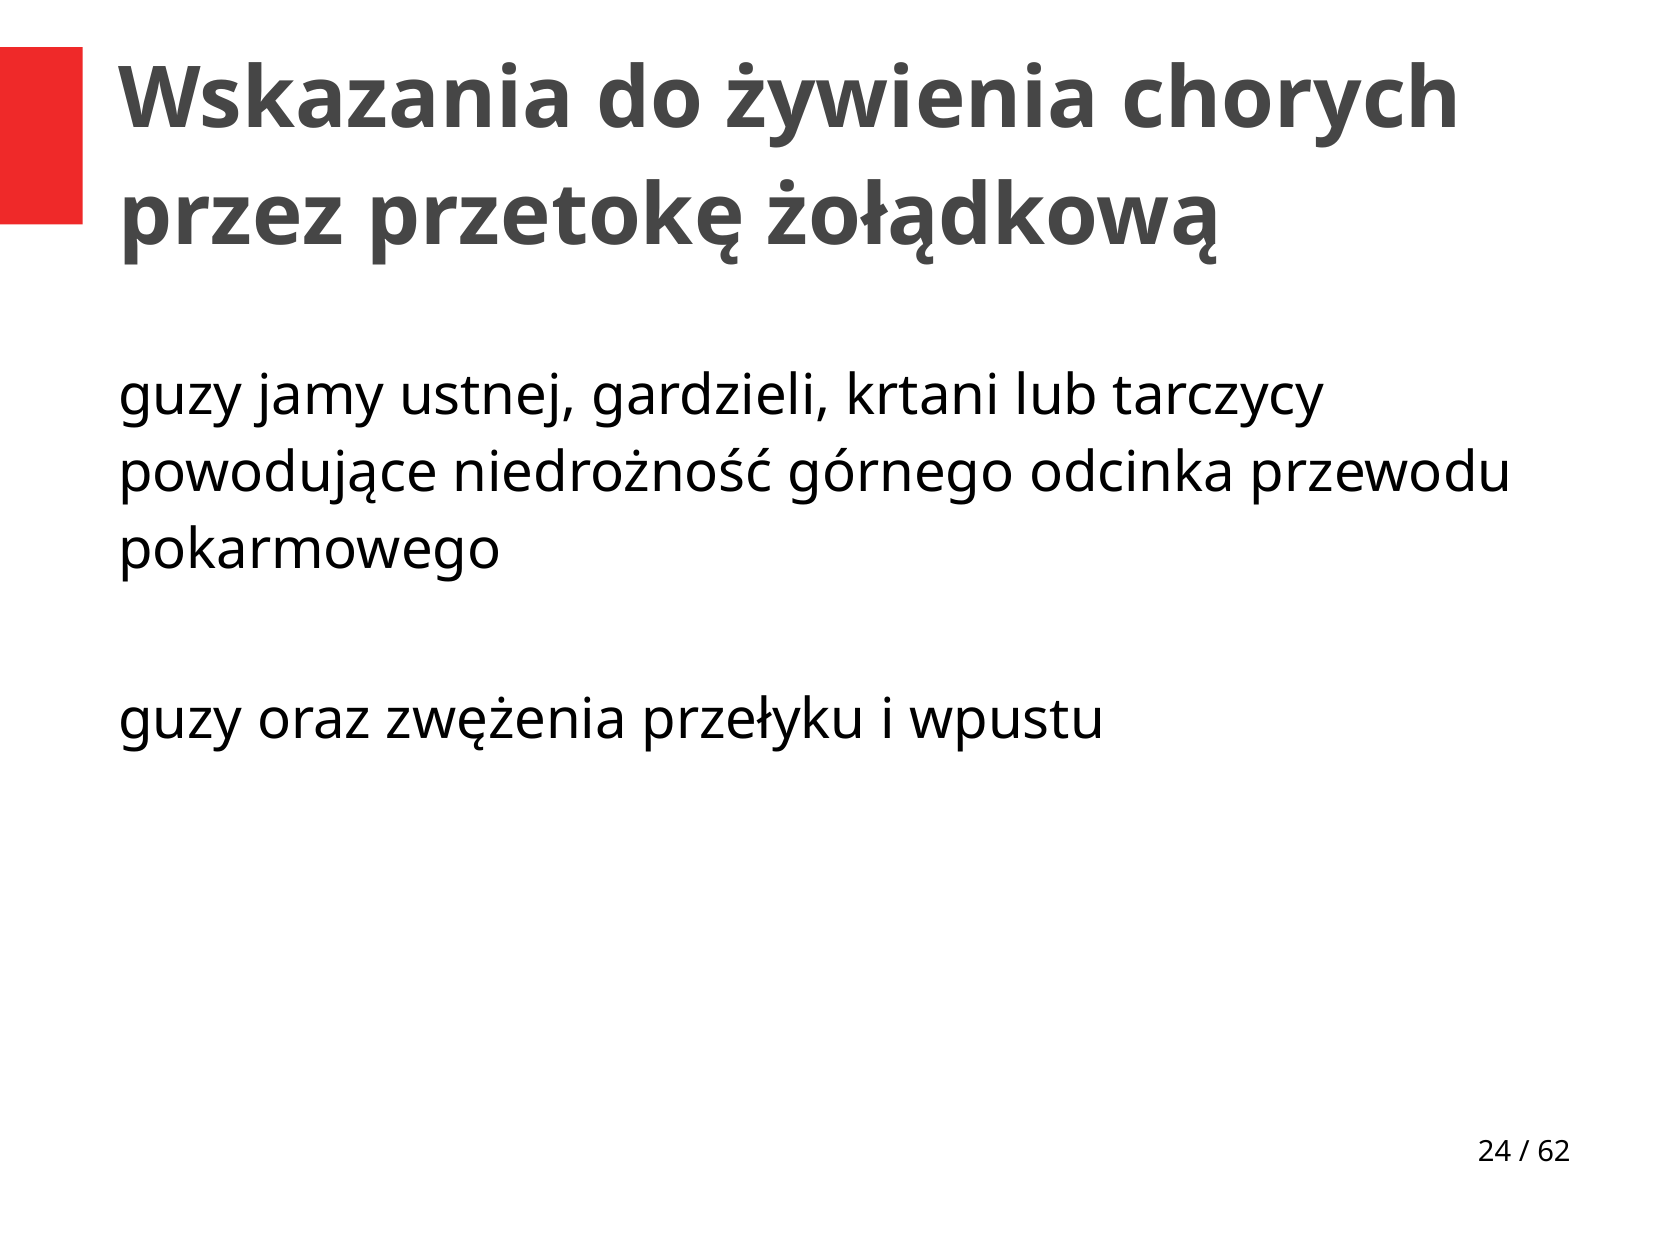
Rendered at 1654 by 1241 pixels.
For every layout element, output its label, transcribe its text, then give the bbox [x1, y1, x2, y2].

list guzy jamy ustnej, gardzieli, krtani lub tarczycy powodujące niedrożność górnego odcinka przewodu pokarmowego guzy oraz zwężenia przełyku i wpustu [118, 354, 1536, 1074]
title Wskazania do żywienia chorych przez przetokę żołądkową [118, 21, 1571, 285]
